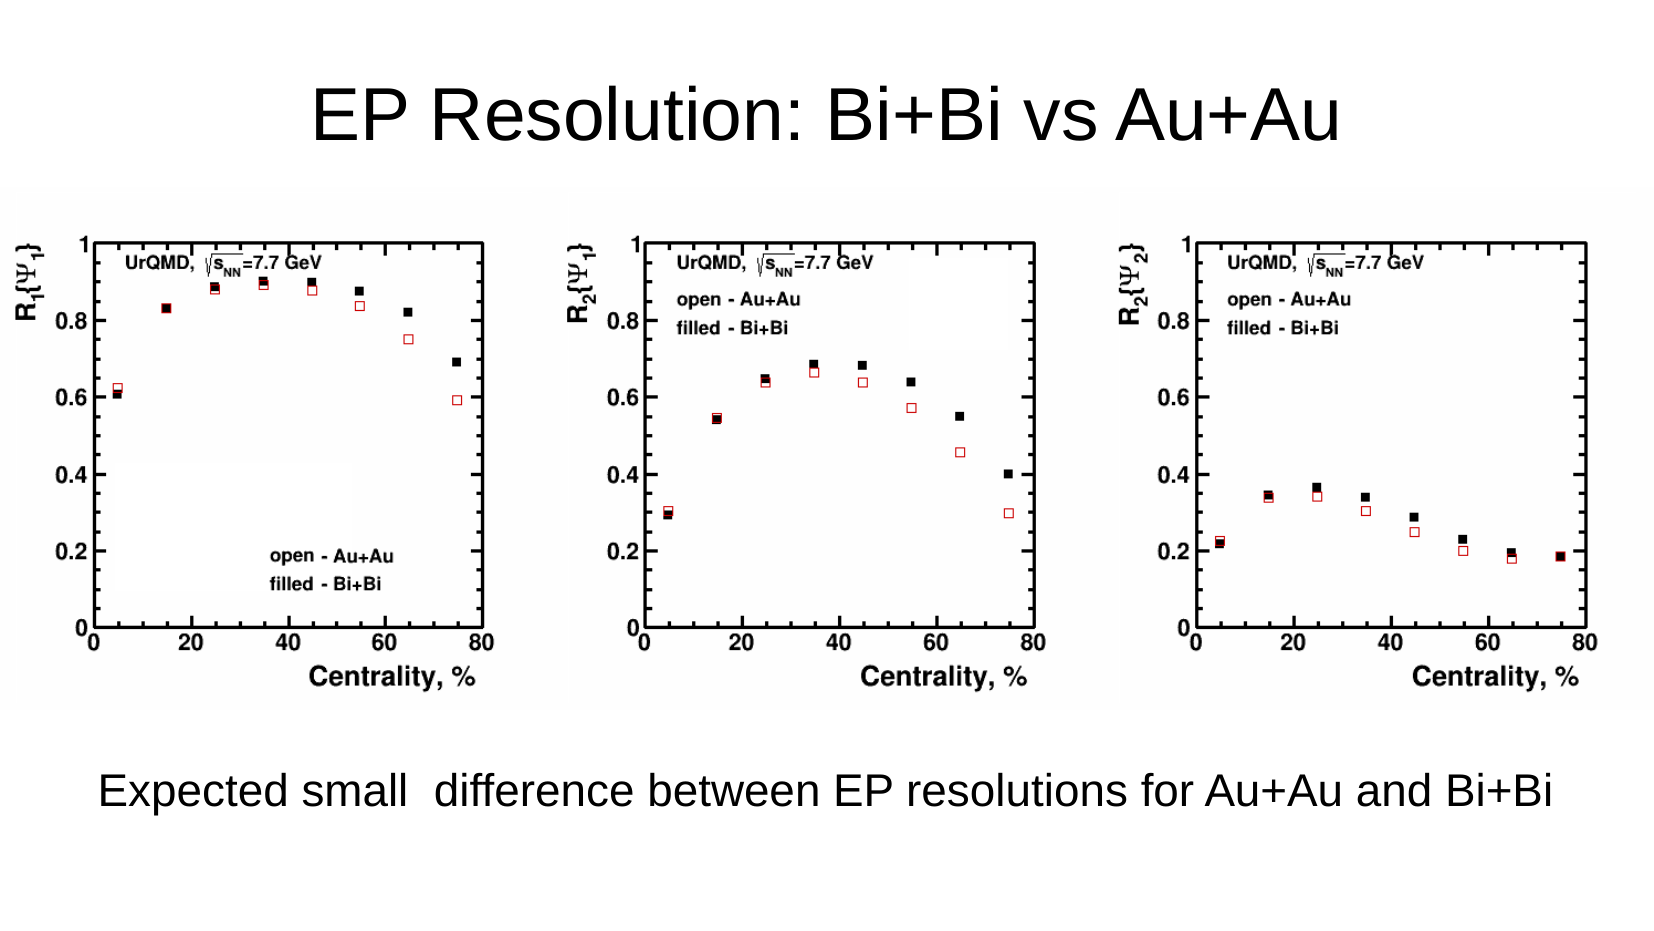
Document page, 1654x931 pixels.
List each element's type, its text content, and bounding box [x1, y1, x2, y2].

text_box Expected small difference between EP resolutions for Au+Au and Bi+Bi [83, 753, 1626, 823]
text_box EP Resolution: Bi+Bi vs Au+Au [82, 32, 1571, 187]
picture [0, 187, 1654, 710]
